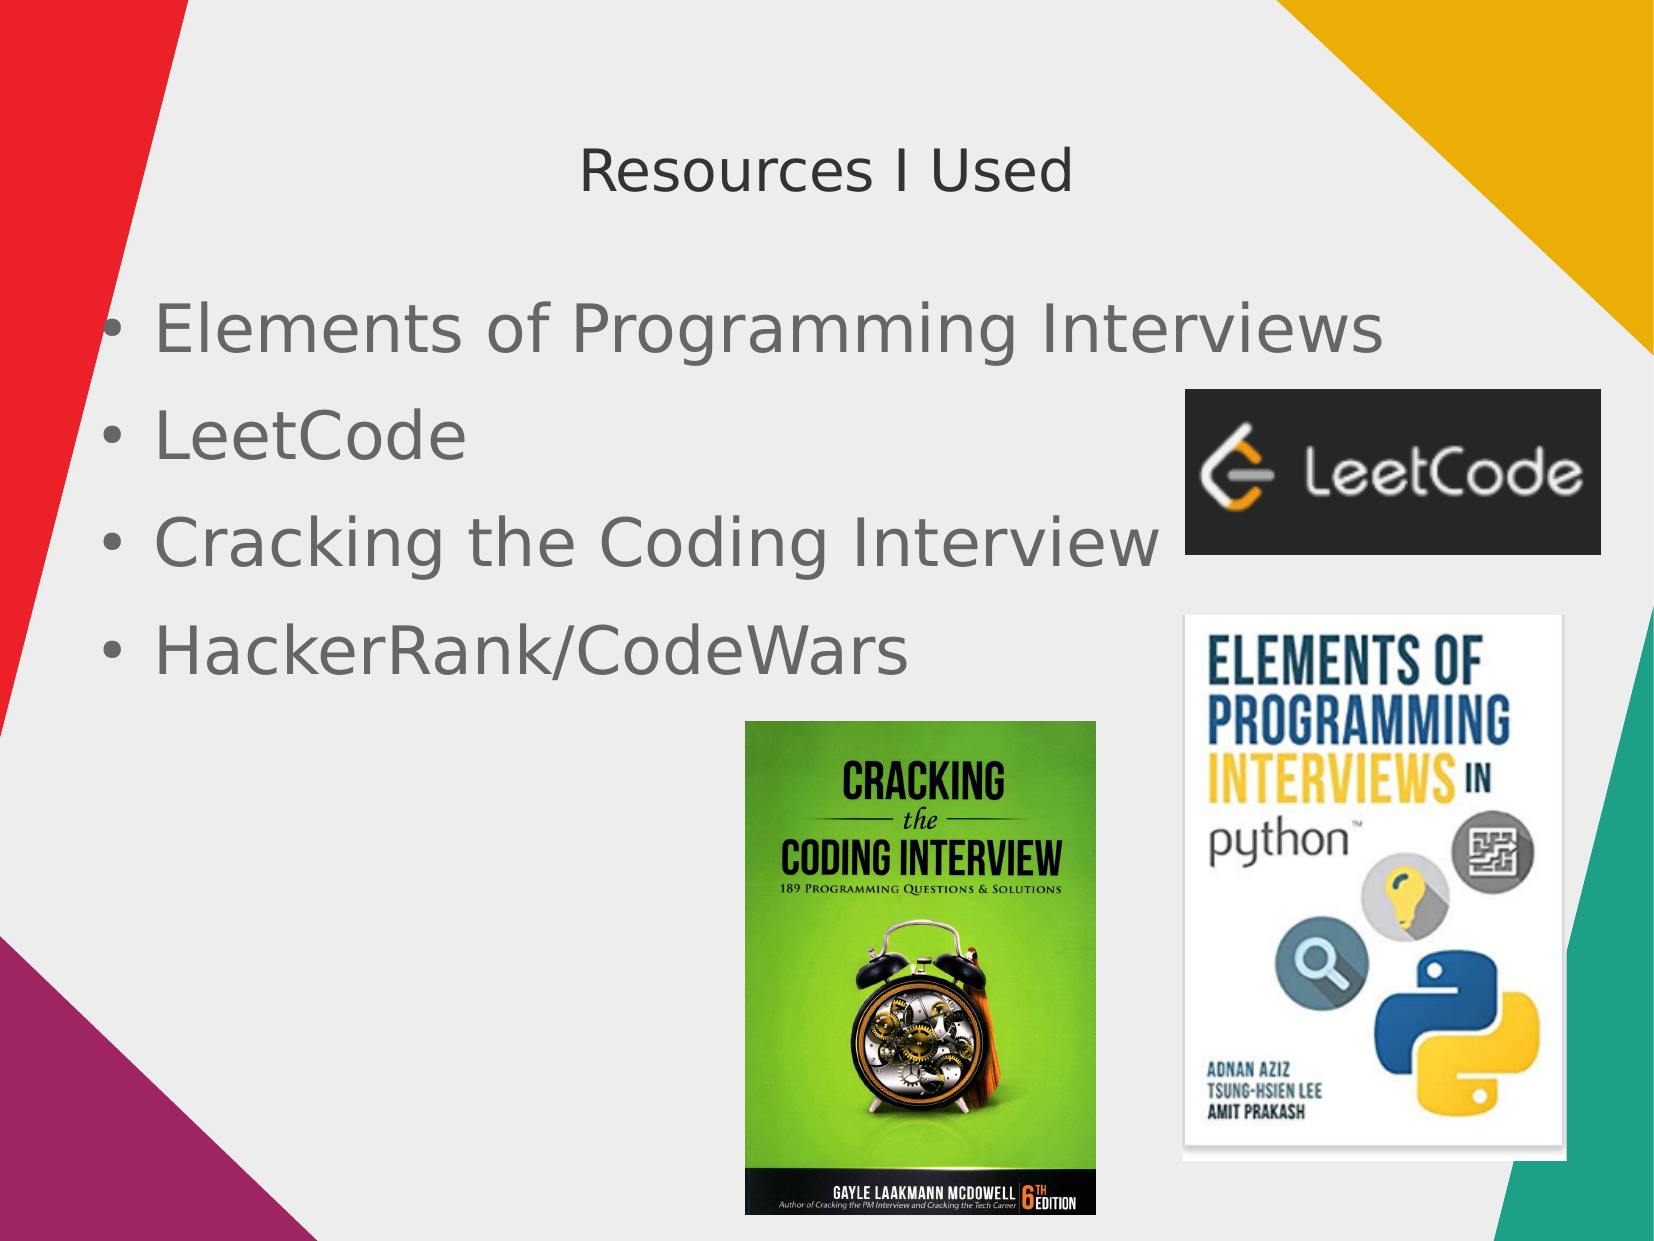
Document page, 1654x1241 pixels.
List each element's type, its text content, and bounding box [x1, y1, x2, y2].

list Elements of Programming Interviews LeetCode Cracking the Coding Interview HackerRank/CodeWars [82, 290, 1571, 1171]
picture [1185, 389, 1601, 556]
picture [745, 721, 1096, 1216]
picture [1182, 615, 1567, 1161]
title Resources I Used [114, 73, 1539, 271]
